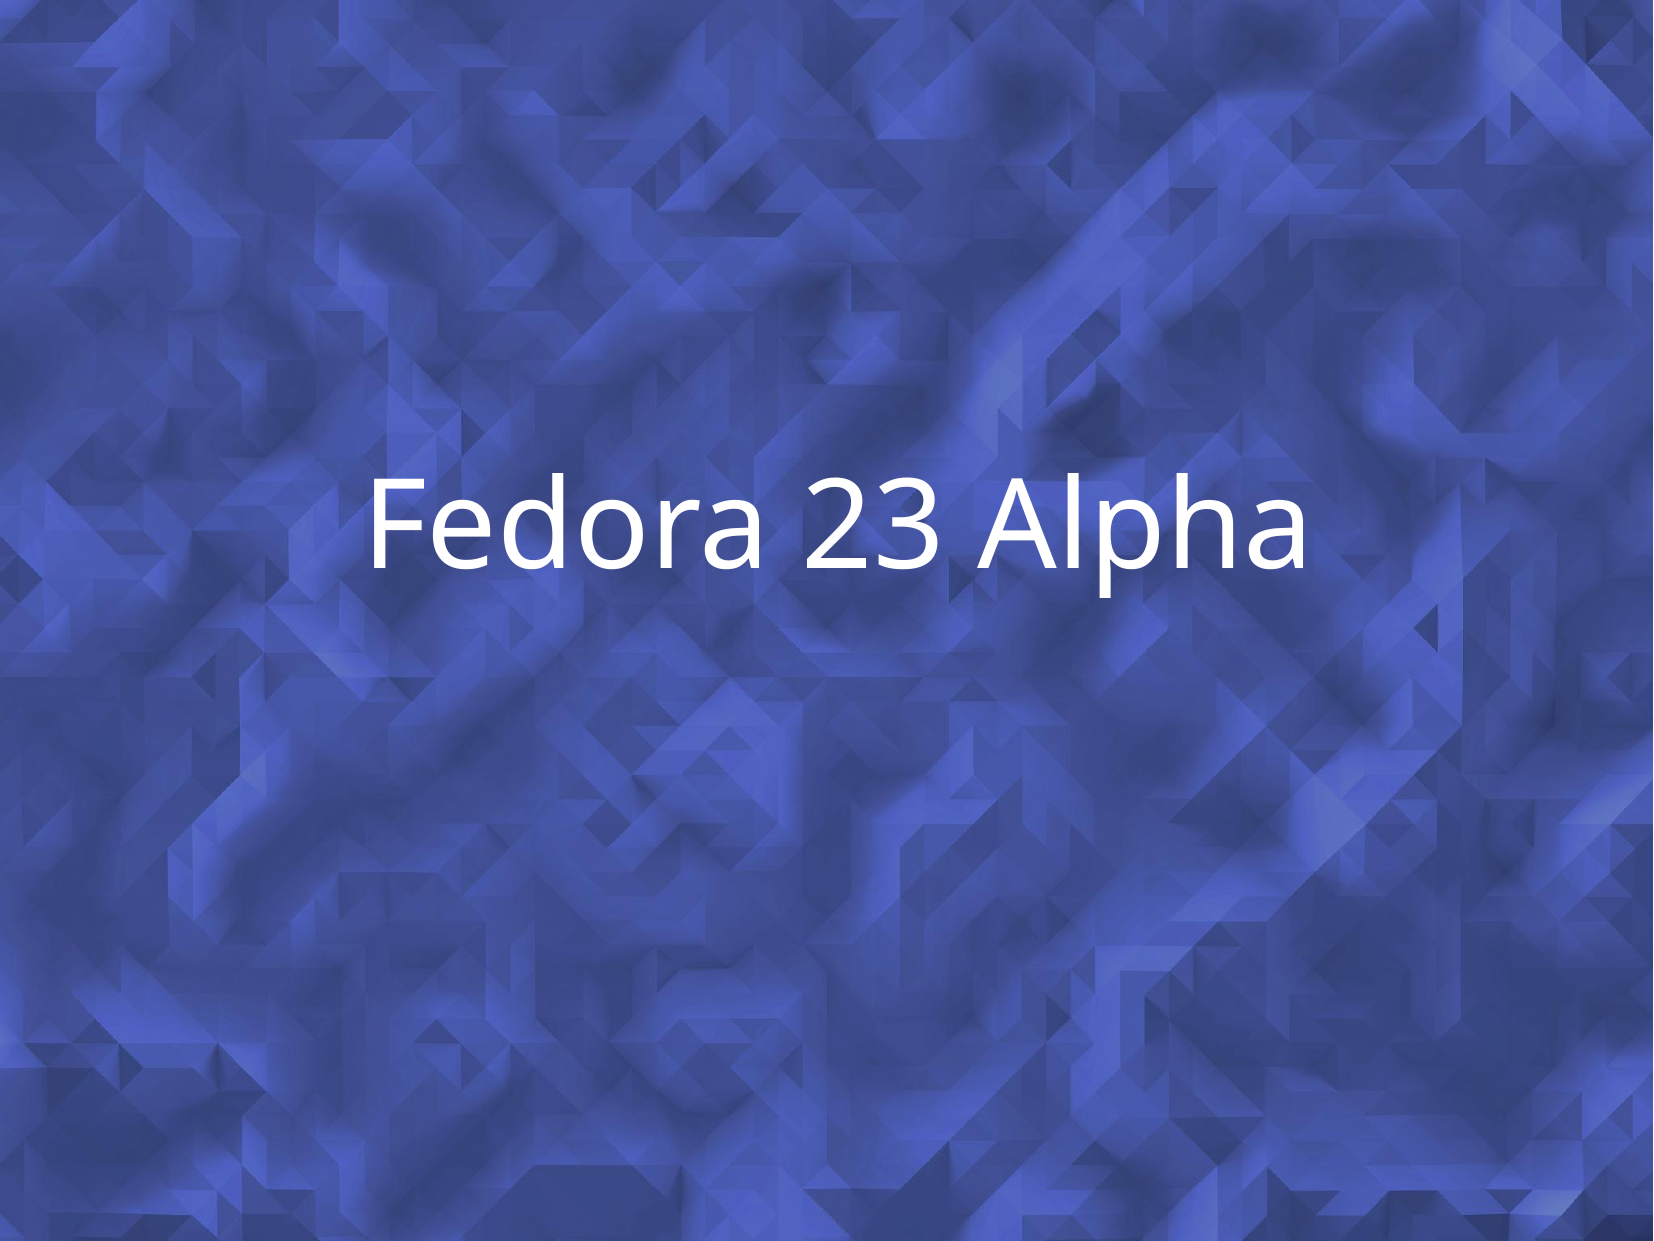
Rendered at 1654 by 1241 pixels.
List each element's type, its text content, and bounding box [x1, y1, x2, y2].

picture [0, 0, 1653, 1241]
text_box Fedora 23 Alpha [347, 427, 1371, 570]
